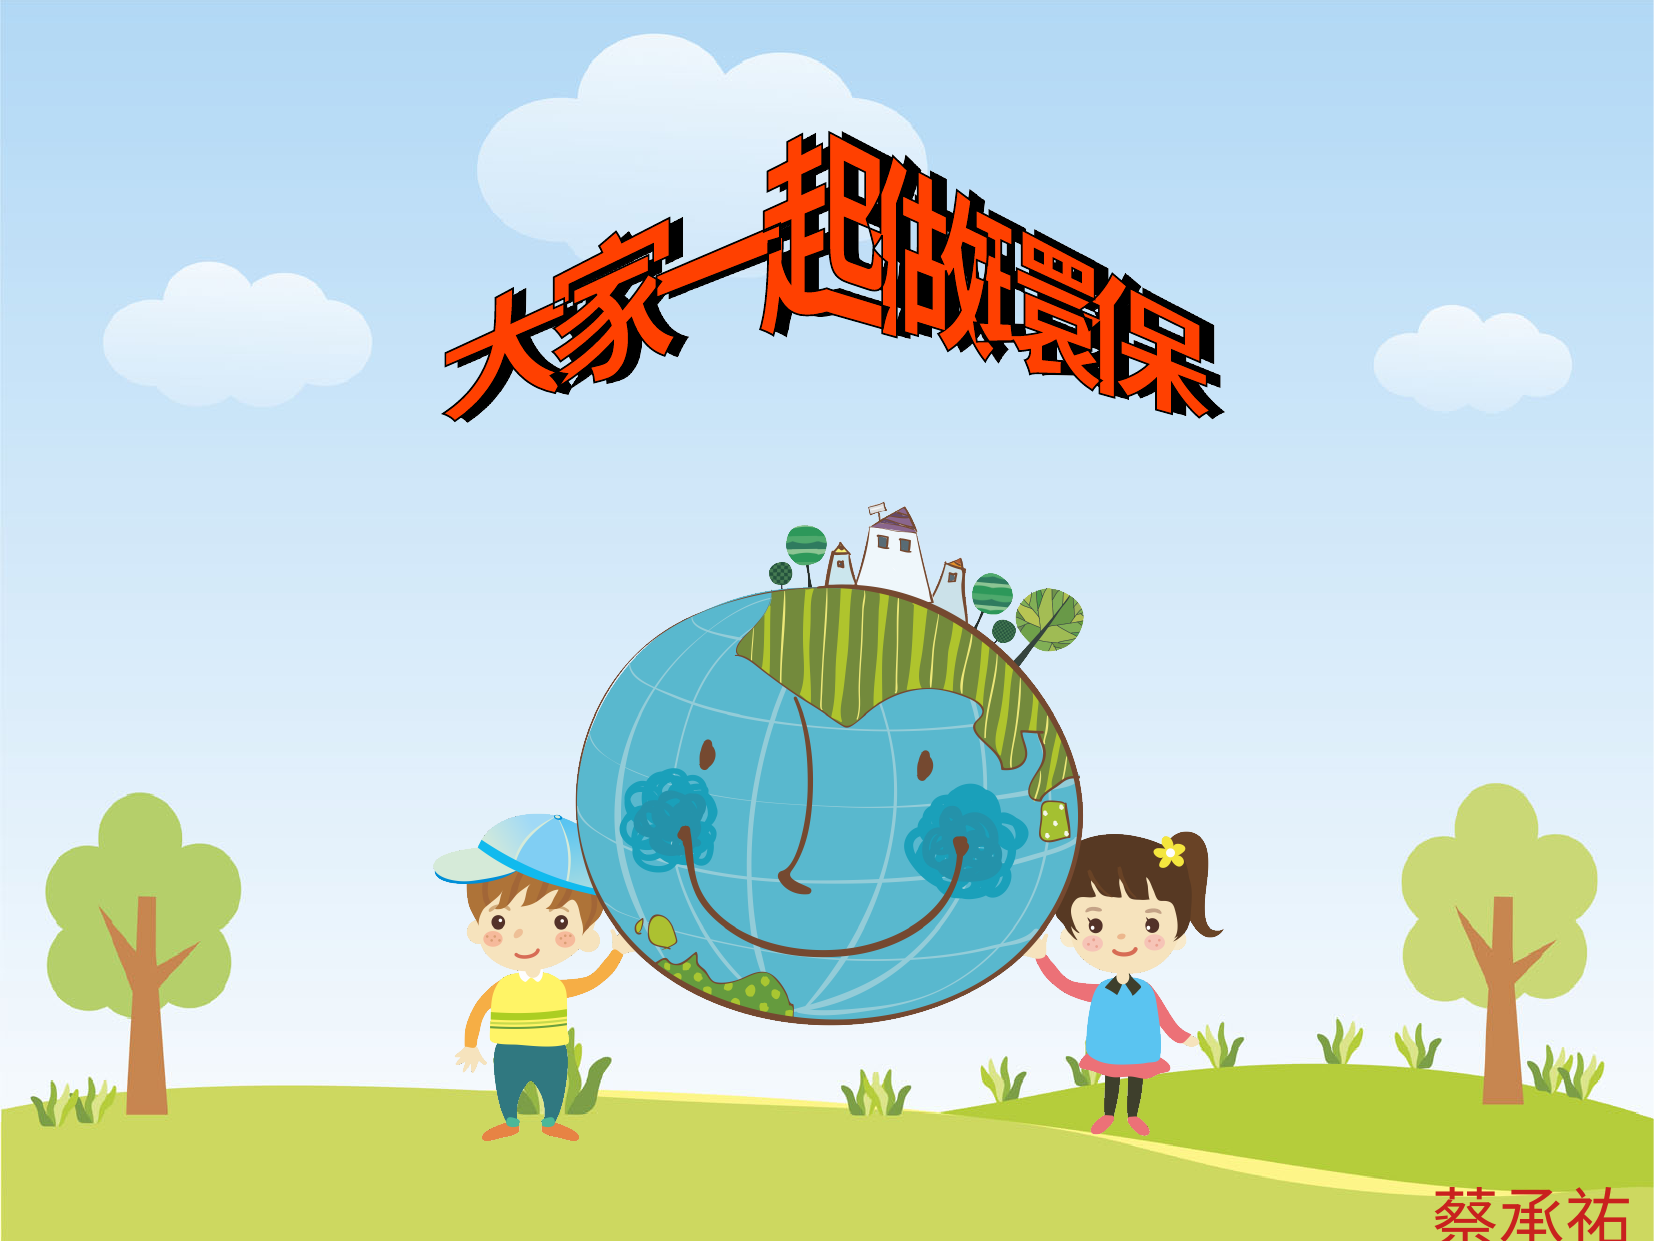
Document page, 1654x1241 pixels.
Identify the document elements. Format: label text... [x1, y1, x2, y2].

text_box 大家一起做環保 [442, 132, 908, 422]
text_box 大家一起做環保 [1116, 288, 1211, 418]
picture [0, 0, 1654, 1241]
text_box 大家一起做環保 [902, 171, 1128, 398]
text_box 蔡承祐 [1417, 1158, 1654, 1241]
